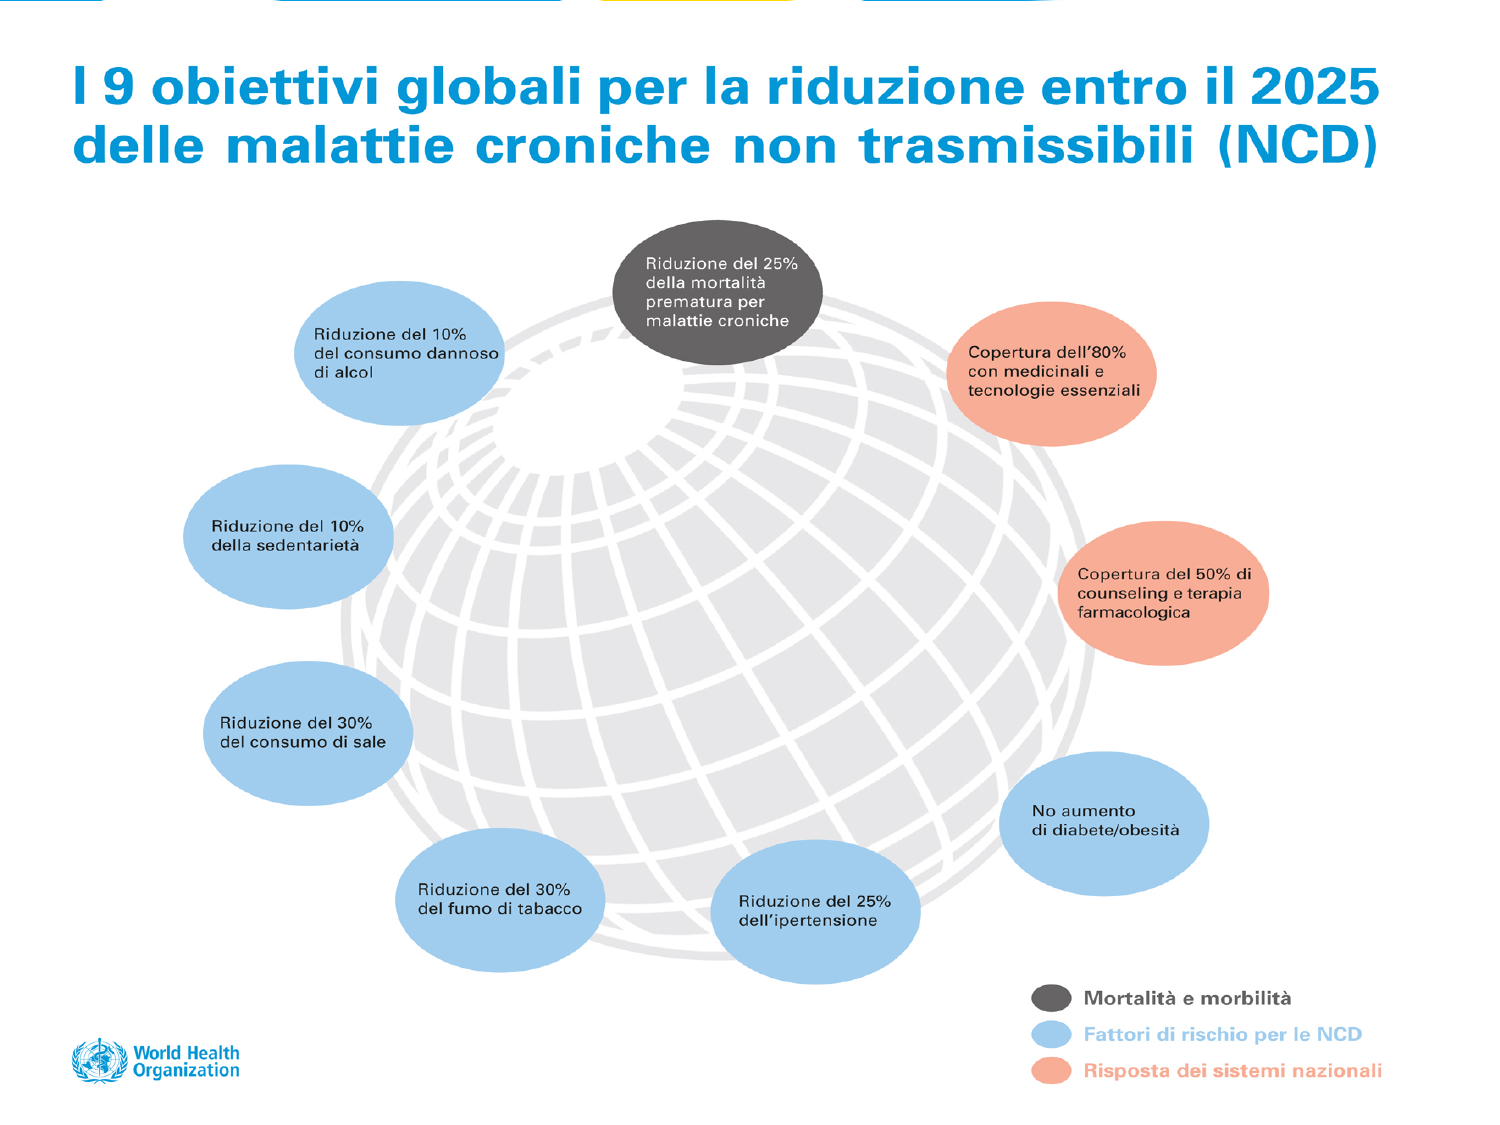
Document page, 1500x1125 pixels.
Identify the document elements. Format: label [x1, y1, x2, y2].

chart [0, 1, 1500, 1125]
